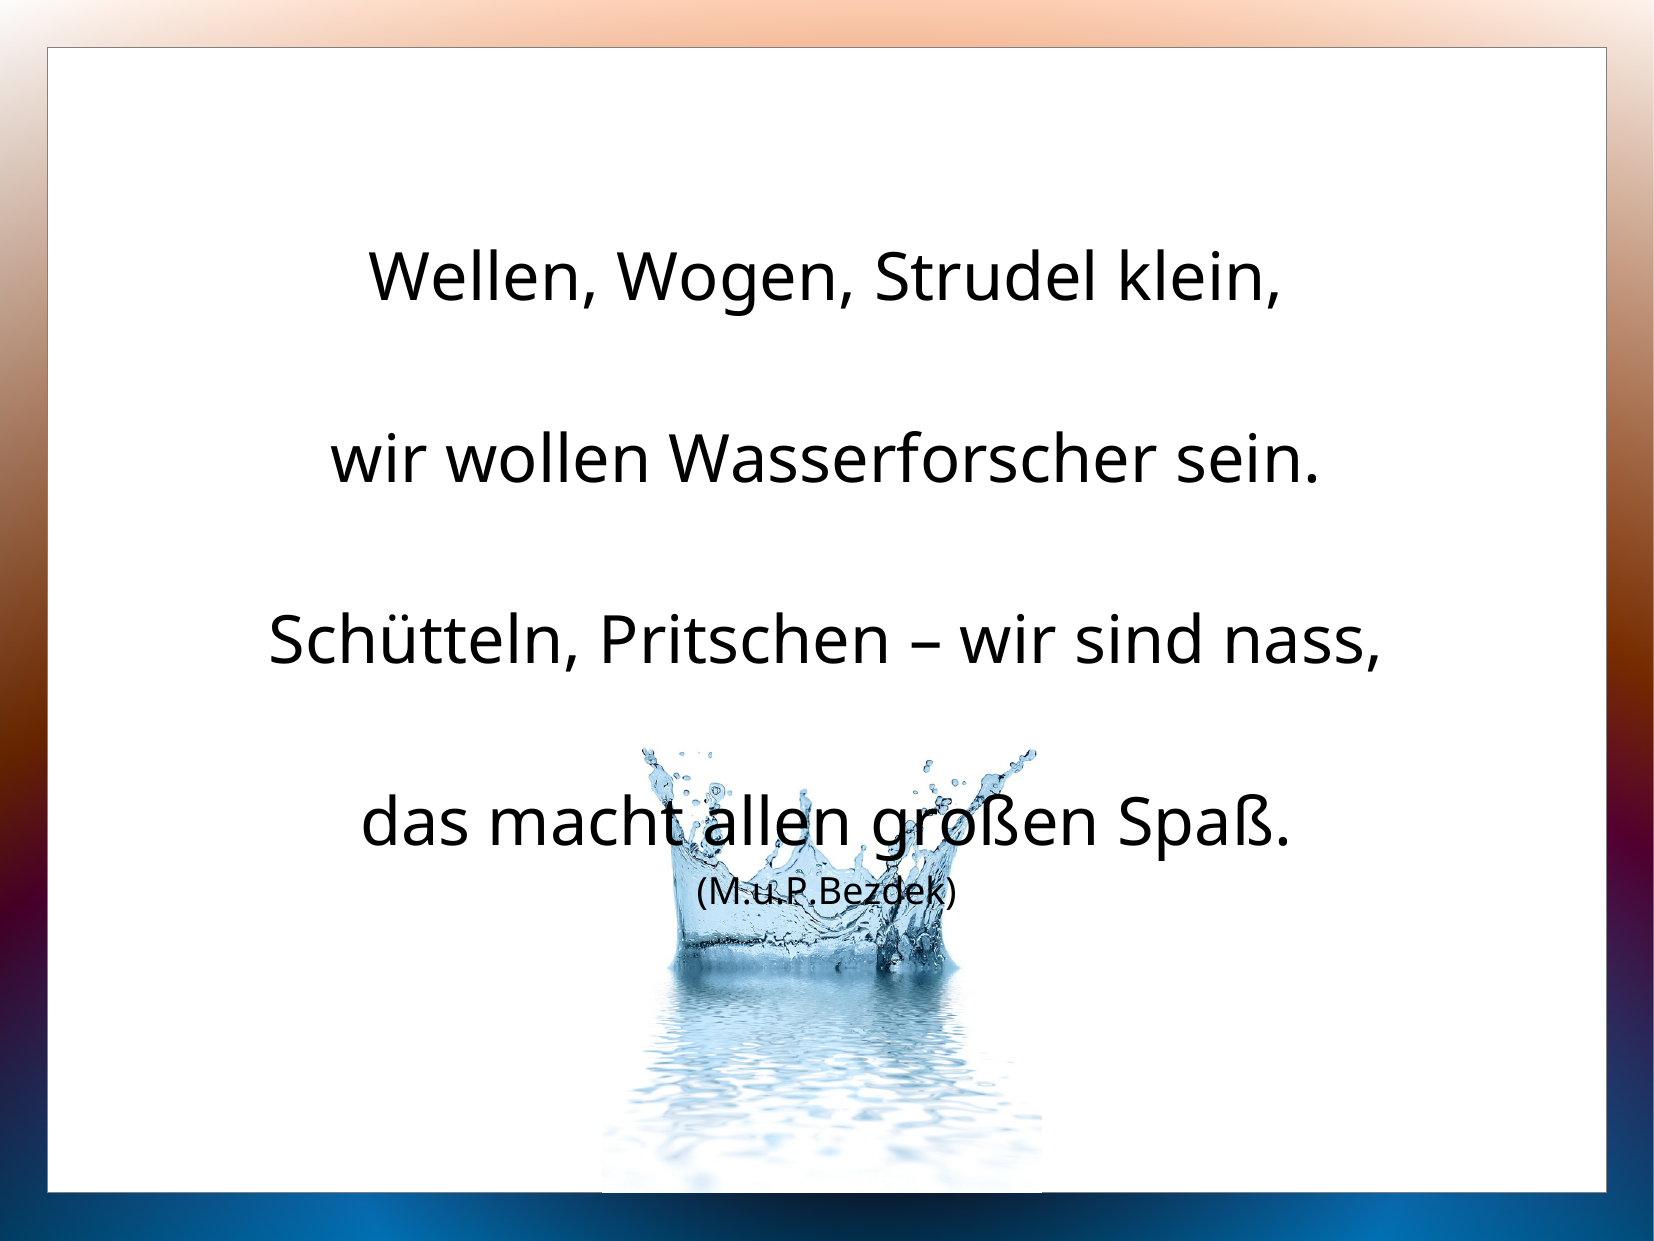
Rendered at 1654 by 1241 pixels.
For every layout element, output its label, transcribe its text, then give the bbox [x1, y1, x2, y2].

subtitle Wellen, Wogen, Strudel klein, wir wollen Wasserforscher sein. Schütteln, Pritschen – wir sind nass, das macht allen großen Spaß. (M.u.P.Bezdek) [82, 200, 1571, 945]
picture [0, 0, 1654, 1241]
text_box [47, 47, 1607, 1193]
